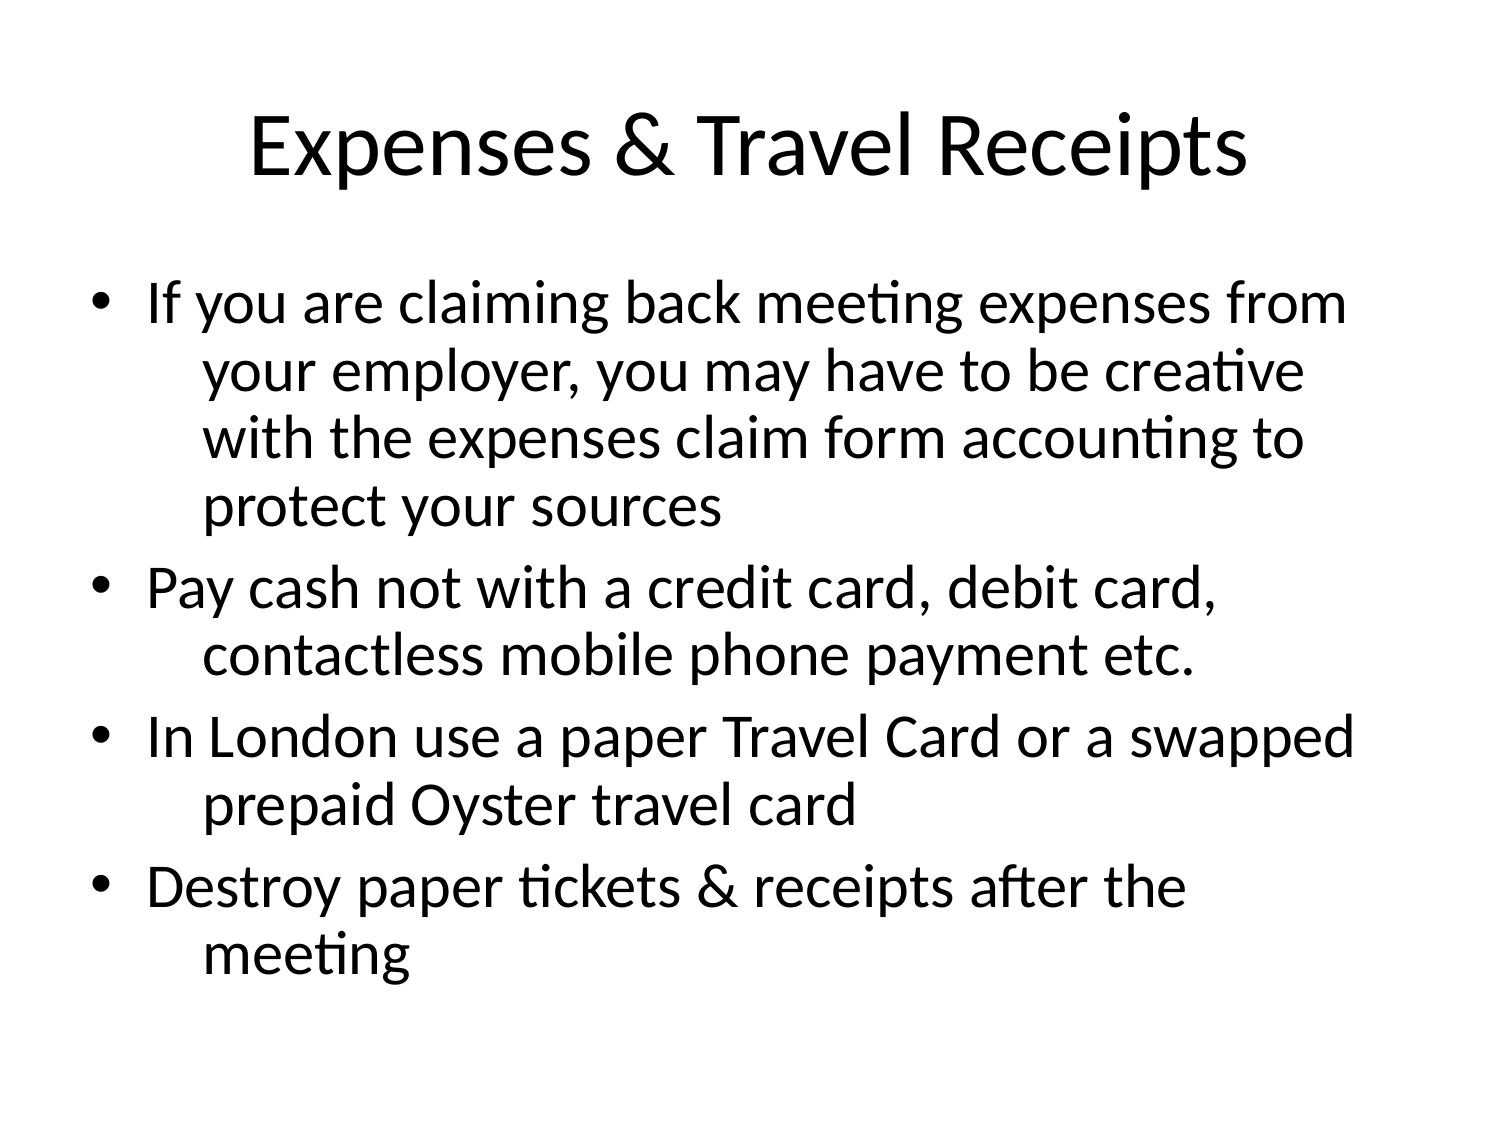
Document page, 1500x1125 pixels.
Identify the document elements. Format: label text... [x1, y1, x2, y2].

list If you are claiming back meeting expenses from your employer, you may have to be creative with the expenses claim form accounting to protect your sources Pay cash not with a credit card, debit card, contactless mobile phone payment etc. In London use a paper Travel Card or a swapped prepaid Oyster travel card Destroy paper tickets & receipts after the meeting [75, 262, 1426, 1005]
title Expenses & Travel Receipts [75, 45, 1426, 233]
